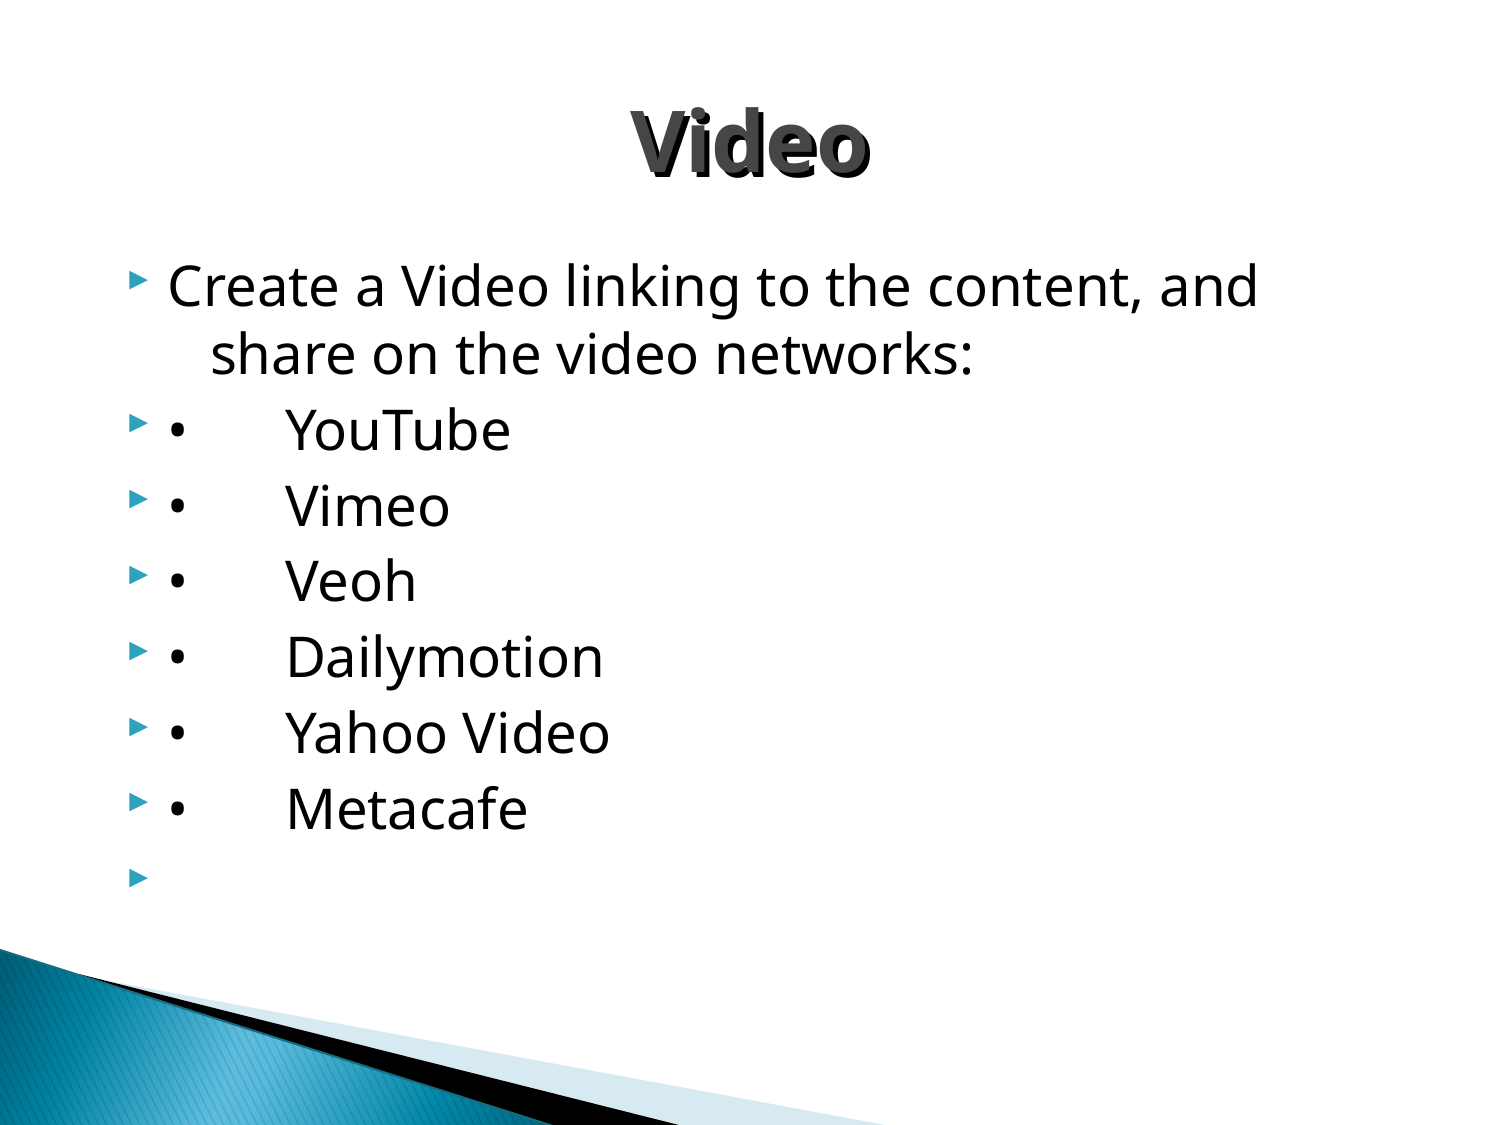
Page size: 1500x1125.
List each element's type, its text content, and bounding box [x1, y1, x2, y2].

list Create a Video linking to the content, and share on the video networks: • YouTube • Vimeo • Veoh • Dailymotion • Yahoo Video • Metacafe [75, 243, 1426, 986]
title Video [75, 45, 1426, 233]
